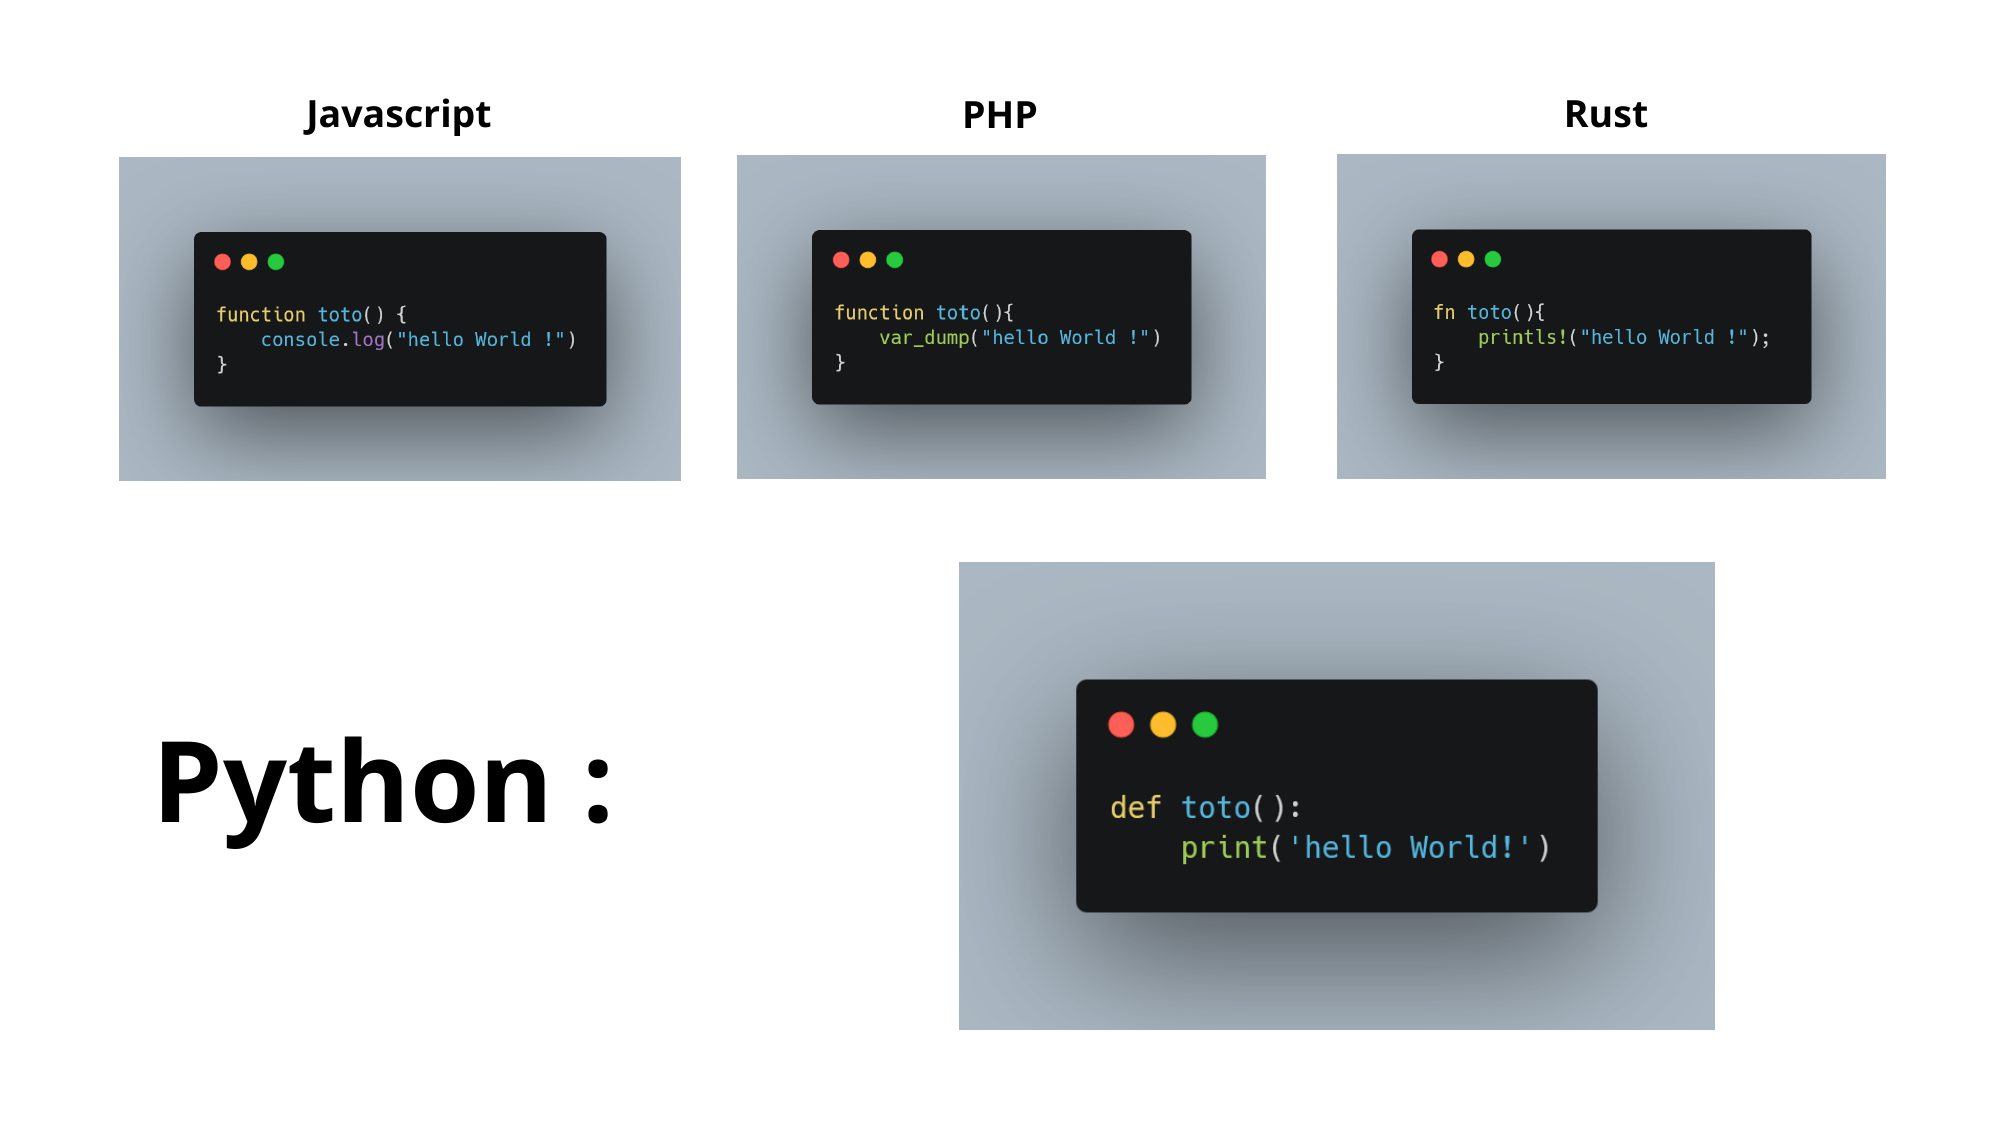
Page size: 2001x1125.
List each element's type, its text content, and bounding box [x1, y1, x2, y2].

text_box Rust [1389, 82, 1823, 144]
text_box Javascript [182, 82, 616, 144]
picture [737, 155, 1266, 479]
picture [1337, 154, 1886, 479]
list Python : [137, 562, 877, 1030]
text_box PHP [783, 83, 1217, 145]
picture [959, 562, 1715, 1030]
picture [119, 157, 681, 481]
